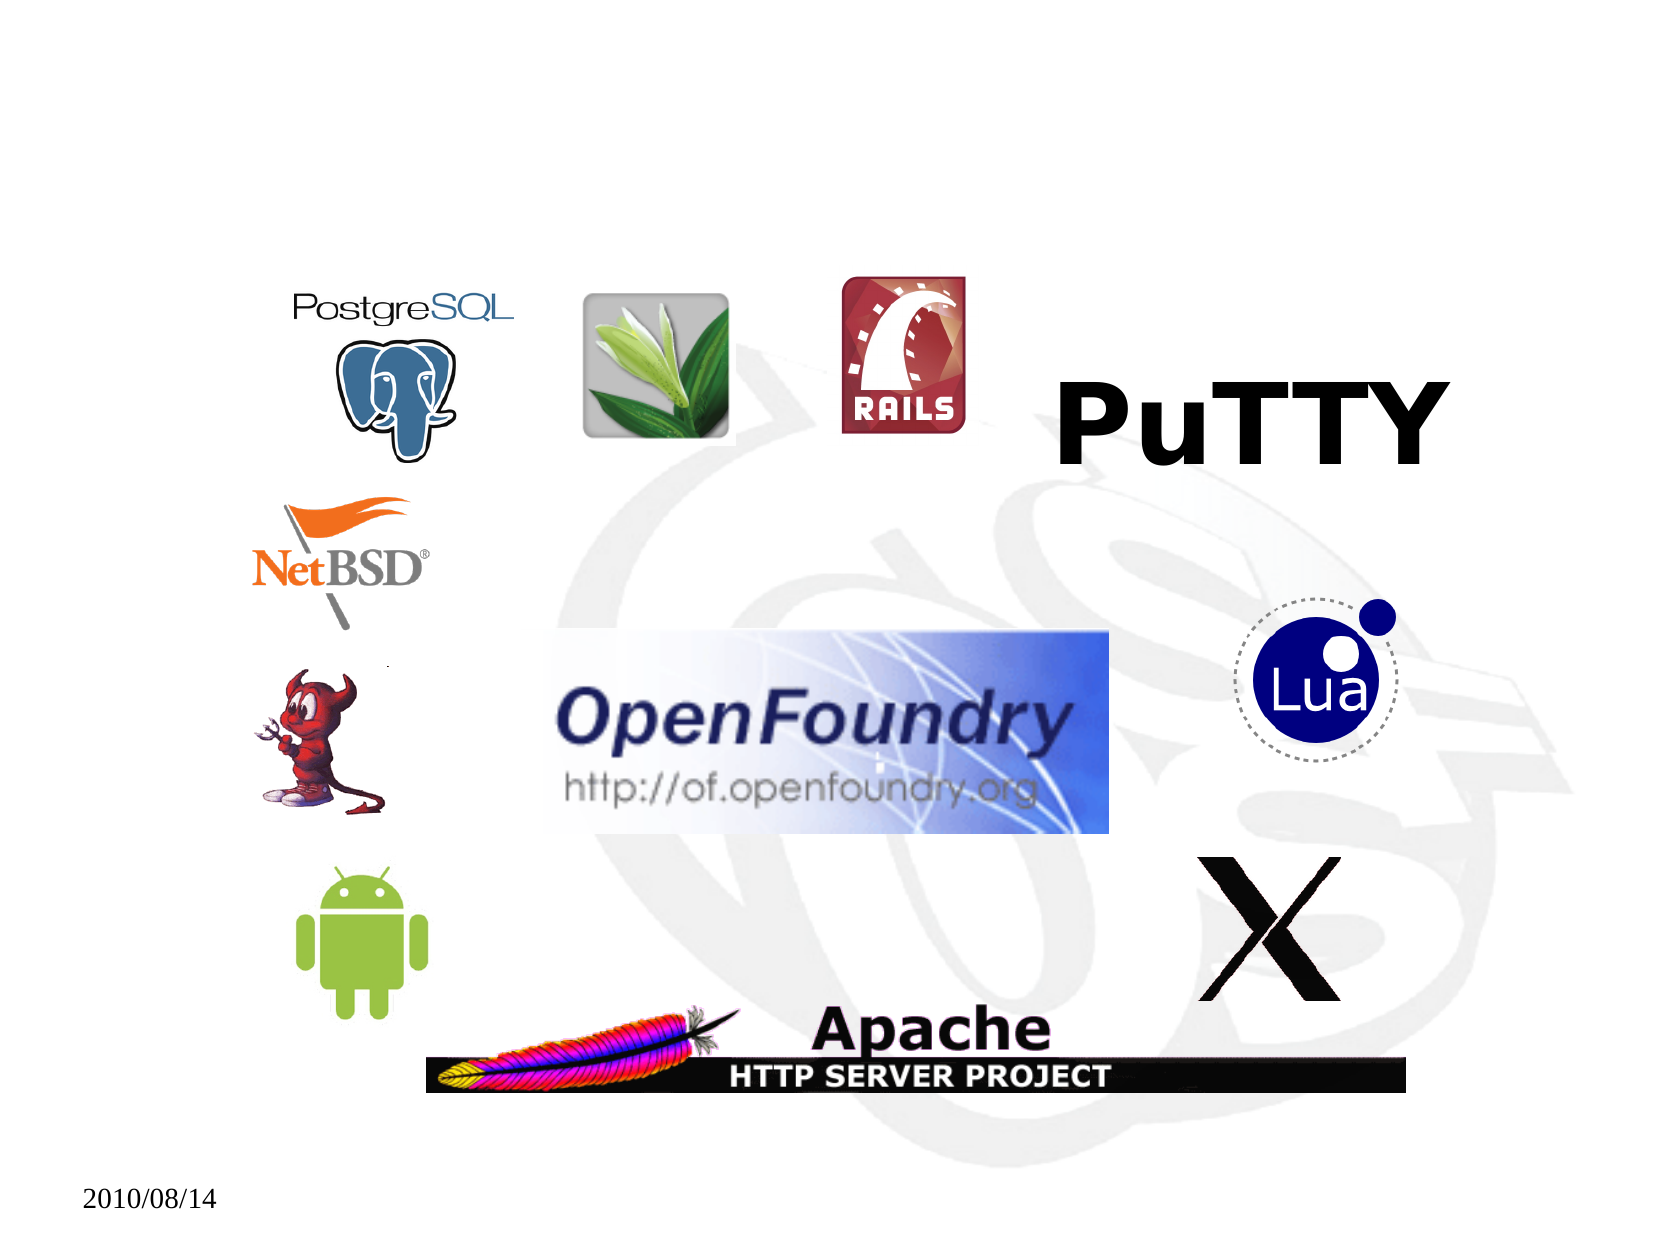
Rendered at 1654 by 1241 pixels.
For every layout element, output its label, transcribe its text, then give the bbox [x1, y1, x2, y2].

text_box PuTTY [1035, 352, 1506, 651]
picture [249, 494, 431, 631]
picture [253, 666, 389, 816]
picture [272, 265, 1577, 1170]
picture [294, 289, 514, 463]
